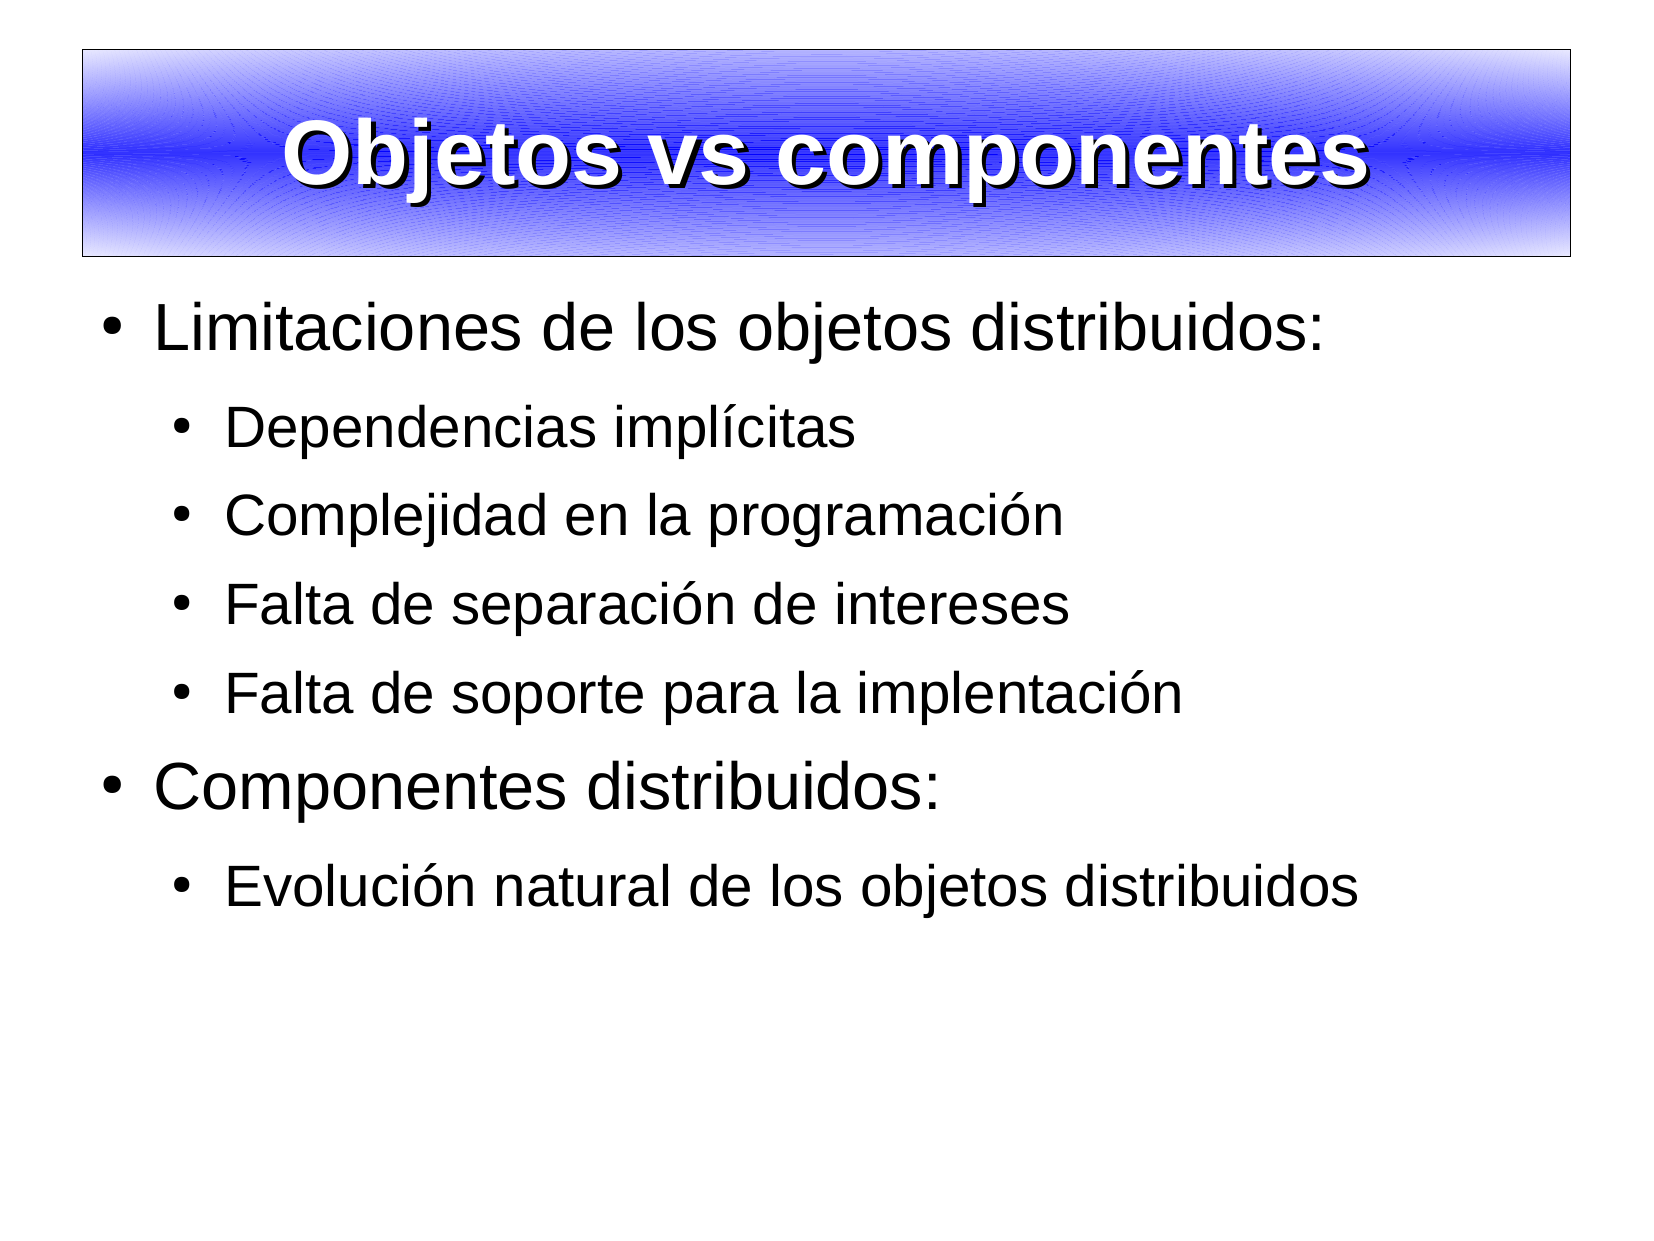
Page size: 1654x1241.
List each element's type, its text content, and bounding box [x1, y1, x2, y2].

list Limitaciones de los objetos distribuidos: Dependencias implícitas Complejidad en la programación Falta de separación de intereses Falta de soporte para la implentación Componentes distribuidos: Evolución natural de los objetos distribuidos [82, 290, 1571, 1109]
title Objetos vs componentes [82, 49, 1571, 257]
